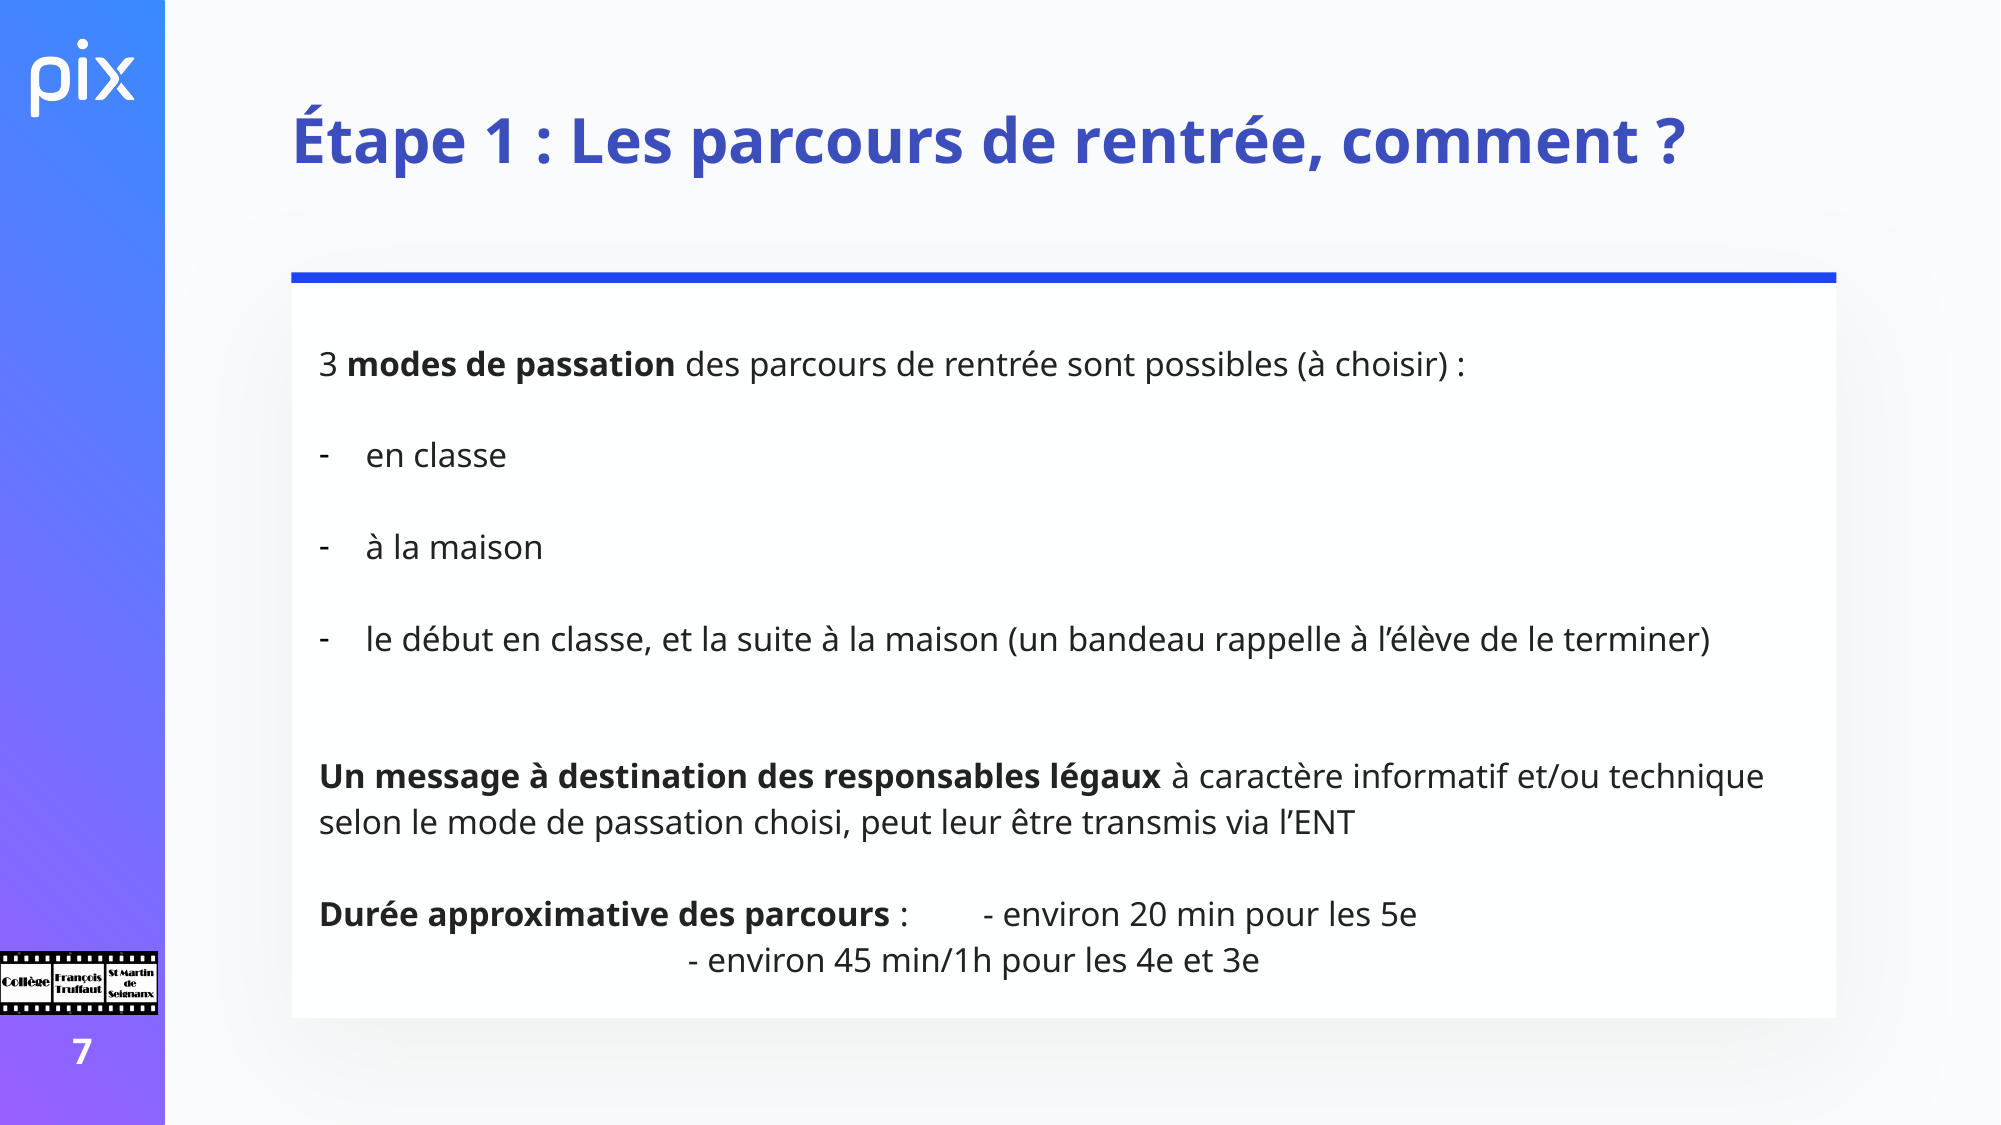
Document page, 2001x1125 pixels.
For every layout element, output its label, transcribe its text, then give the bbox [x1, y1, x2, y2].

text_box 3 modes de passation des parcours de rentrée sont possibles (à choisir) : en classe à la maison le début en classe, et la suite à la maison (un bandeau rappelle à l’élève de le terminer) Un message à destination des responsables légaux à caractère informatif et/ou technique selon le mode de passation choisi, peut leur être transmis via l’ENT Durée approximative des parcours : - environ 20 min pour les 5e - environ 45 min/1h pour les 4e et 3e [291, 283, 1837, 1018]
slide_number <numéro> [22, 1015, 143, 1101]
title Étape 1 : Les parcours de rentrée, comment ? [291, 58, 1793, 194]
picture [0, 951, 158, 1015]
picture [28, 36, 137, 120]
